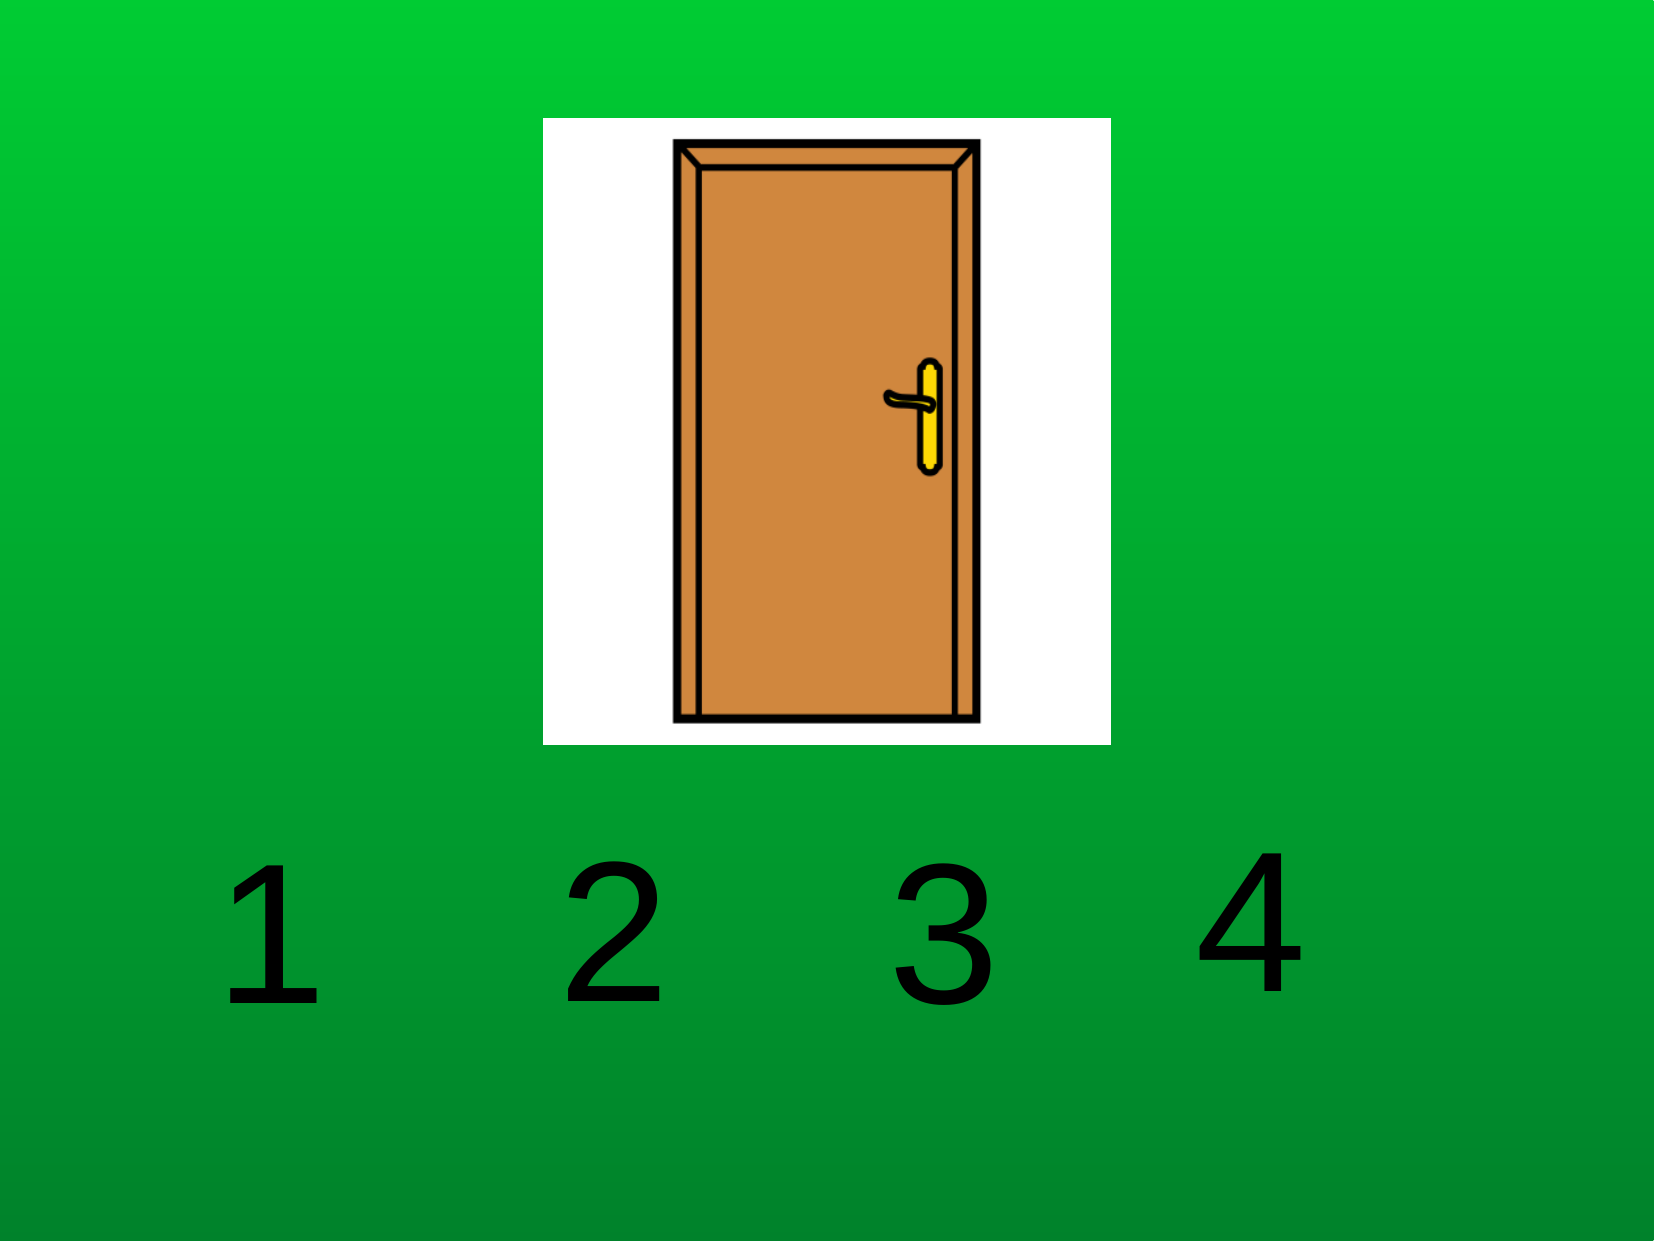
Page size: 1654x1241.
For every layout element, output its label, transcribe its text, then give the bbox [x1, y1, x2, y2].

text_box 1 [200, 814, 438, 1054]
text_box 3 [874, 814, 1111, 1054]
text_box 4 [1181, 803, 1418, 1042]
text_box 2 [543, 812, 780, 1052]
picture [543, 118, 1111, 745]
